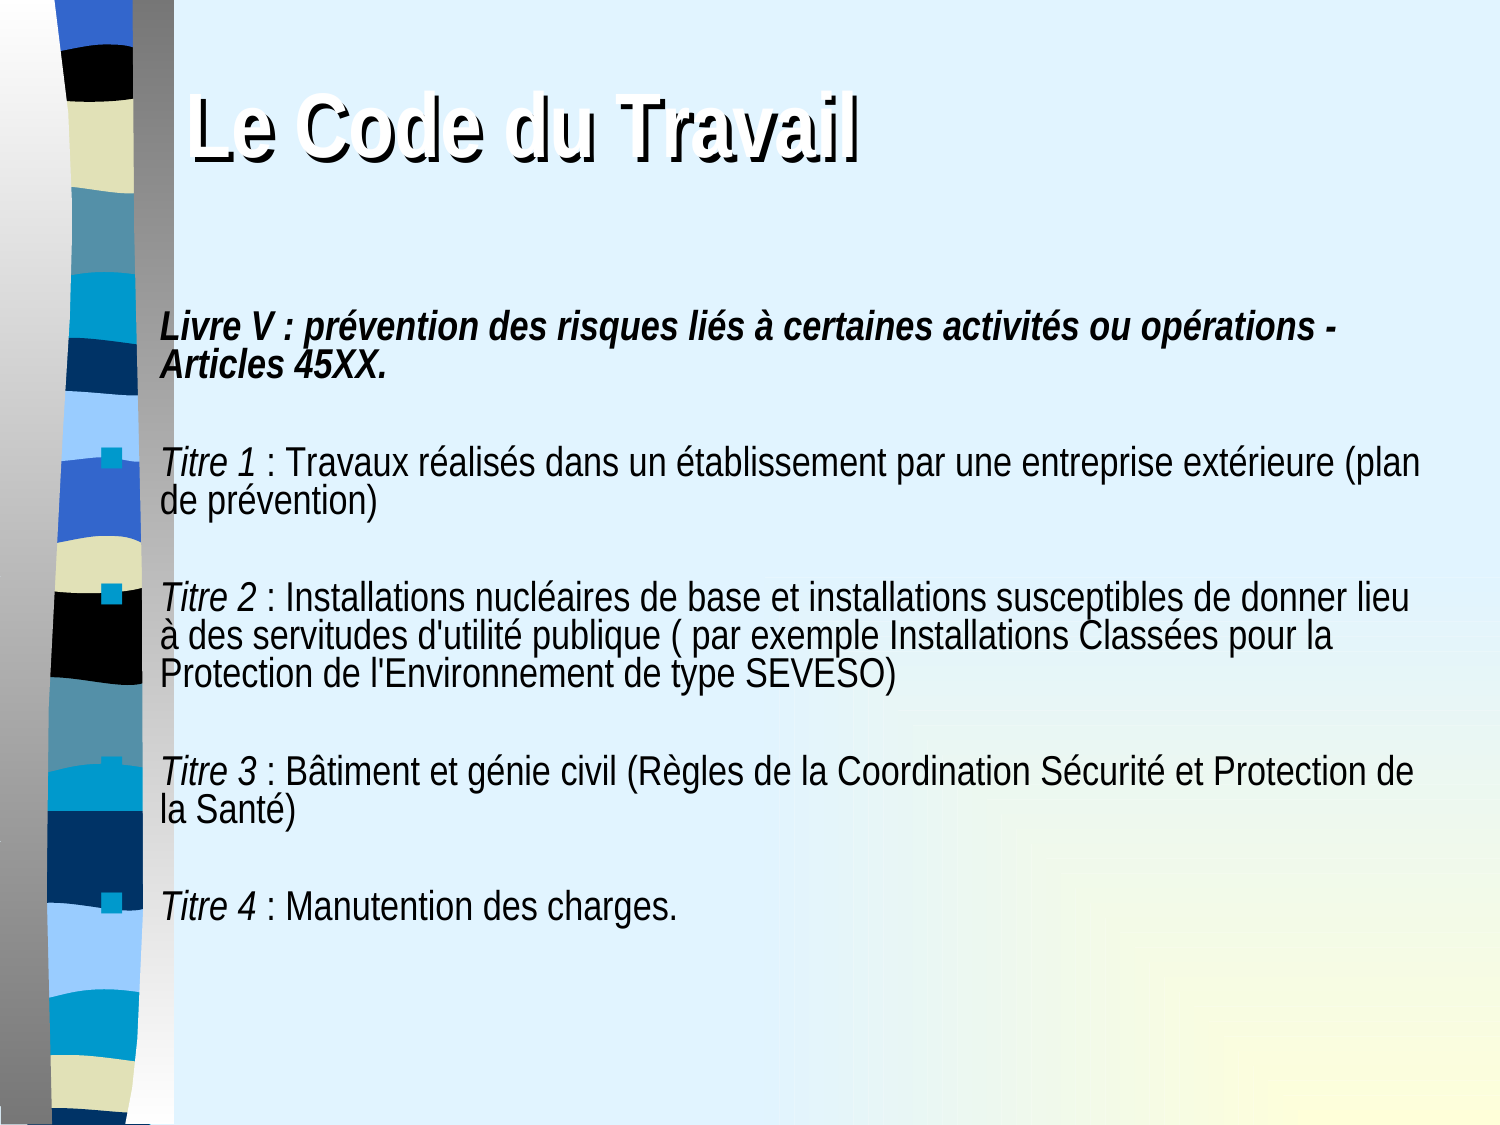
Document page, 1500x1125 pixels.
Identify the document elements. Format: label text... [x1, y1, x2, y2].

list Livre V : prévention des risques liés à certaines activités ou opérations - Articles 45XX. Titre 1 : Travaux réalisés dans un établissement par une entreprise extérieure (plan de prévention) Titre 2 : Installations nucléaires de base et installations susceptibles de donner lieu à des servitudes d'utilité publique ( par exemple Installations Classées pour la Protection de l'Environnement de type SEVESO) Titre 3 : Bâtiment et génie civil (Règles de la Coordination Sécurité et Protection de la Santé) Titre 4 : Manutention des charges. [88, 302, 1439, 1046]
title Le Code du Travail [150, 30, 1500, 219]
